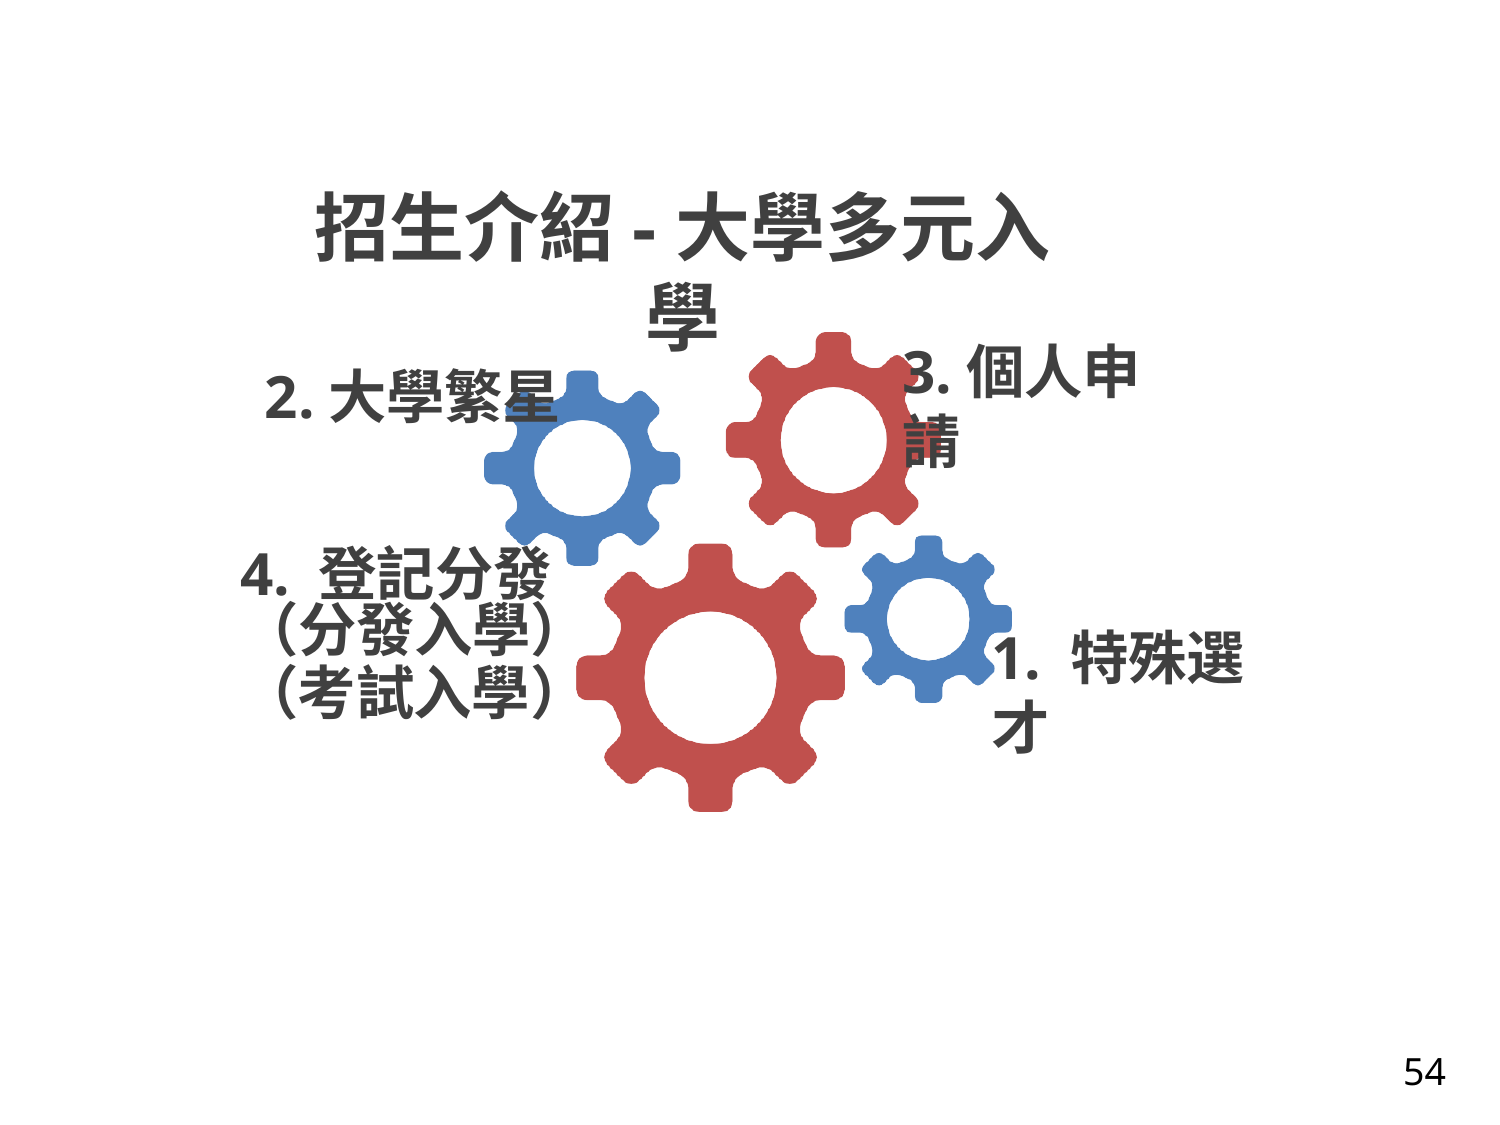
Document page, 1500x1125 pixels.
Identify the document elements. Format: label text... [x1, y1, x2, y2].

text_box 3.個人申請 [900, 332, 1188, 407]
picture [484, 332, 1012, 812]
text_box 54 [1396, 1055, 1451, 1102]
text_box 2.大學繁星 4. 登記分發 （分發入學） （考試入學） [237, 357, 592, 789]
text_box 1. 特殊選才 [988, 618, 1291, 694]
title 招生介紹-大學多元入學 [312, 178, 1100, 273]
